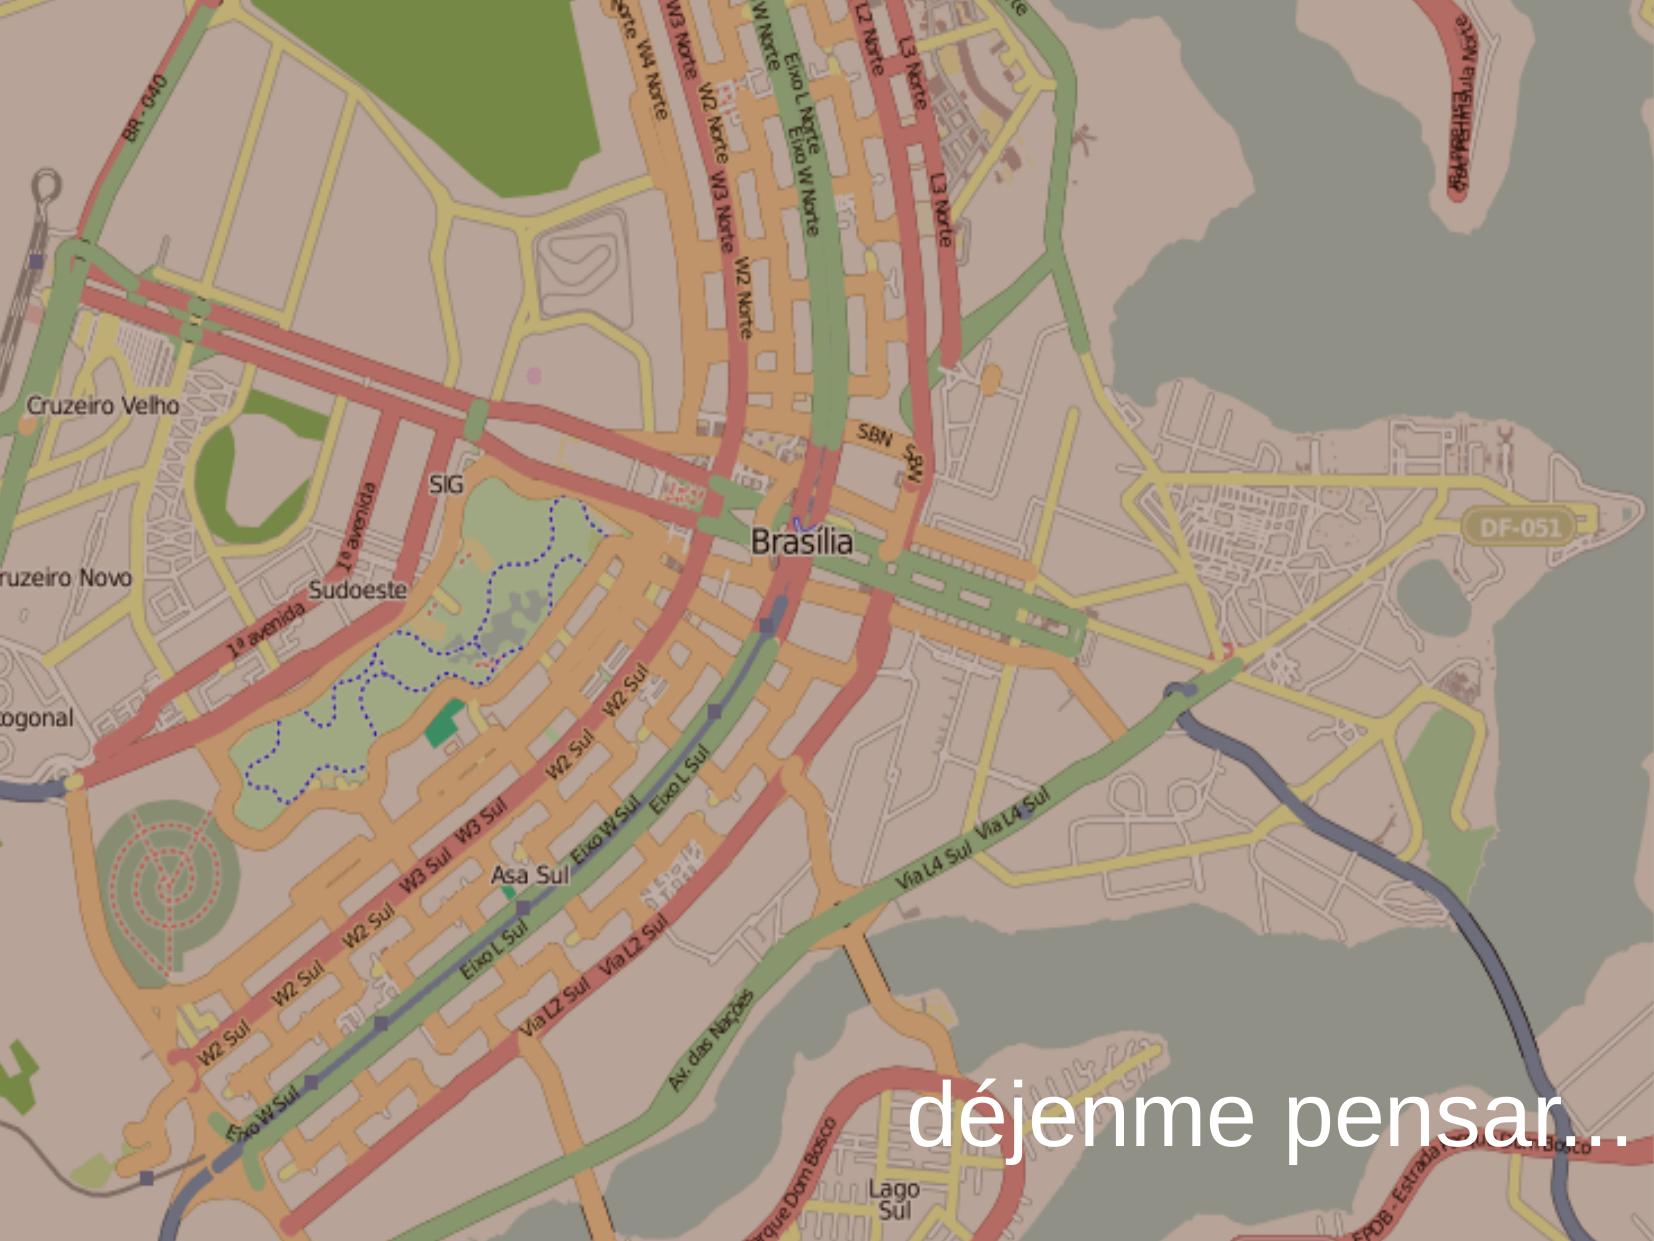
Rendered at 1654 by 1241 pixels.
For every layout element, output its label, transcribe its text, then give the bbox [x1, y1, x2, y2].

title déjenme pensar... [531, 1018, 1636, 1211]
